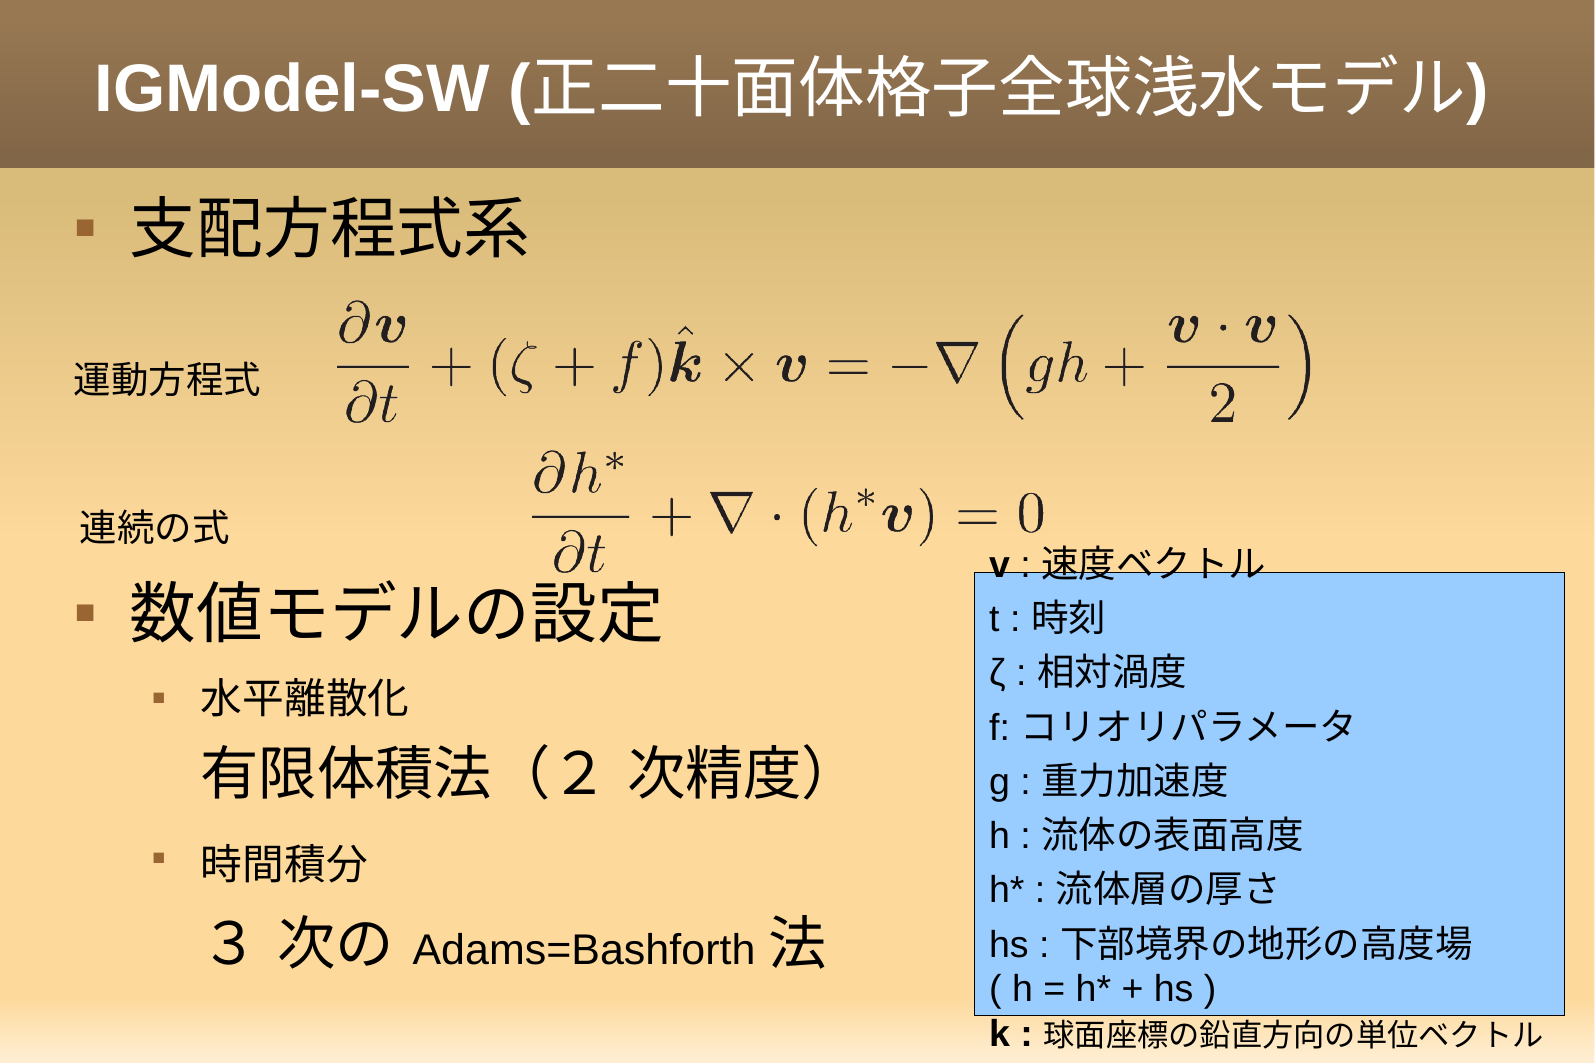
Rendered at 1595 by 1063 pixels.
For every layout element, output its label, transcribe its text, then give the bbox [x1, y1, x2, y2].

text_box 連続の式 [64, 490, 272, 546]
picture [331, 296, 1329, 425]
title IGModel-SW (正二十面体格子全球浅水モデル) [74, 0, 1510, 178]
text_box 運動方程式 [59, 342, 325, 398]
text_box v : 速度ベクトル t : 時刻 ζ : 相対渦度 f: コリオリパラメータ g : 重力加速度 h : 流体の表面高度 h* : 流体層の厚さ hs : 下部境界の地形の高度場 ( h = h* + hs ) k : 球面座標の鉛直方向の単位ベクトル [974, 572, 1565, 1016]
list 支配方程式系 数値モデルの設定 水平離散化 有限体積法（２ 次精度） 時間積分 ３ 次の Adams=Bashforth 法 [59, 190, 1495, 1063]
picture [0, 0, 1595, 1063]
picture [526, 446, 1052, 575]
